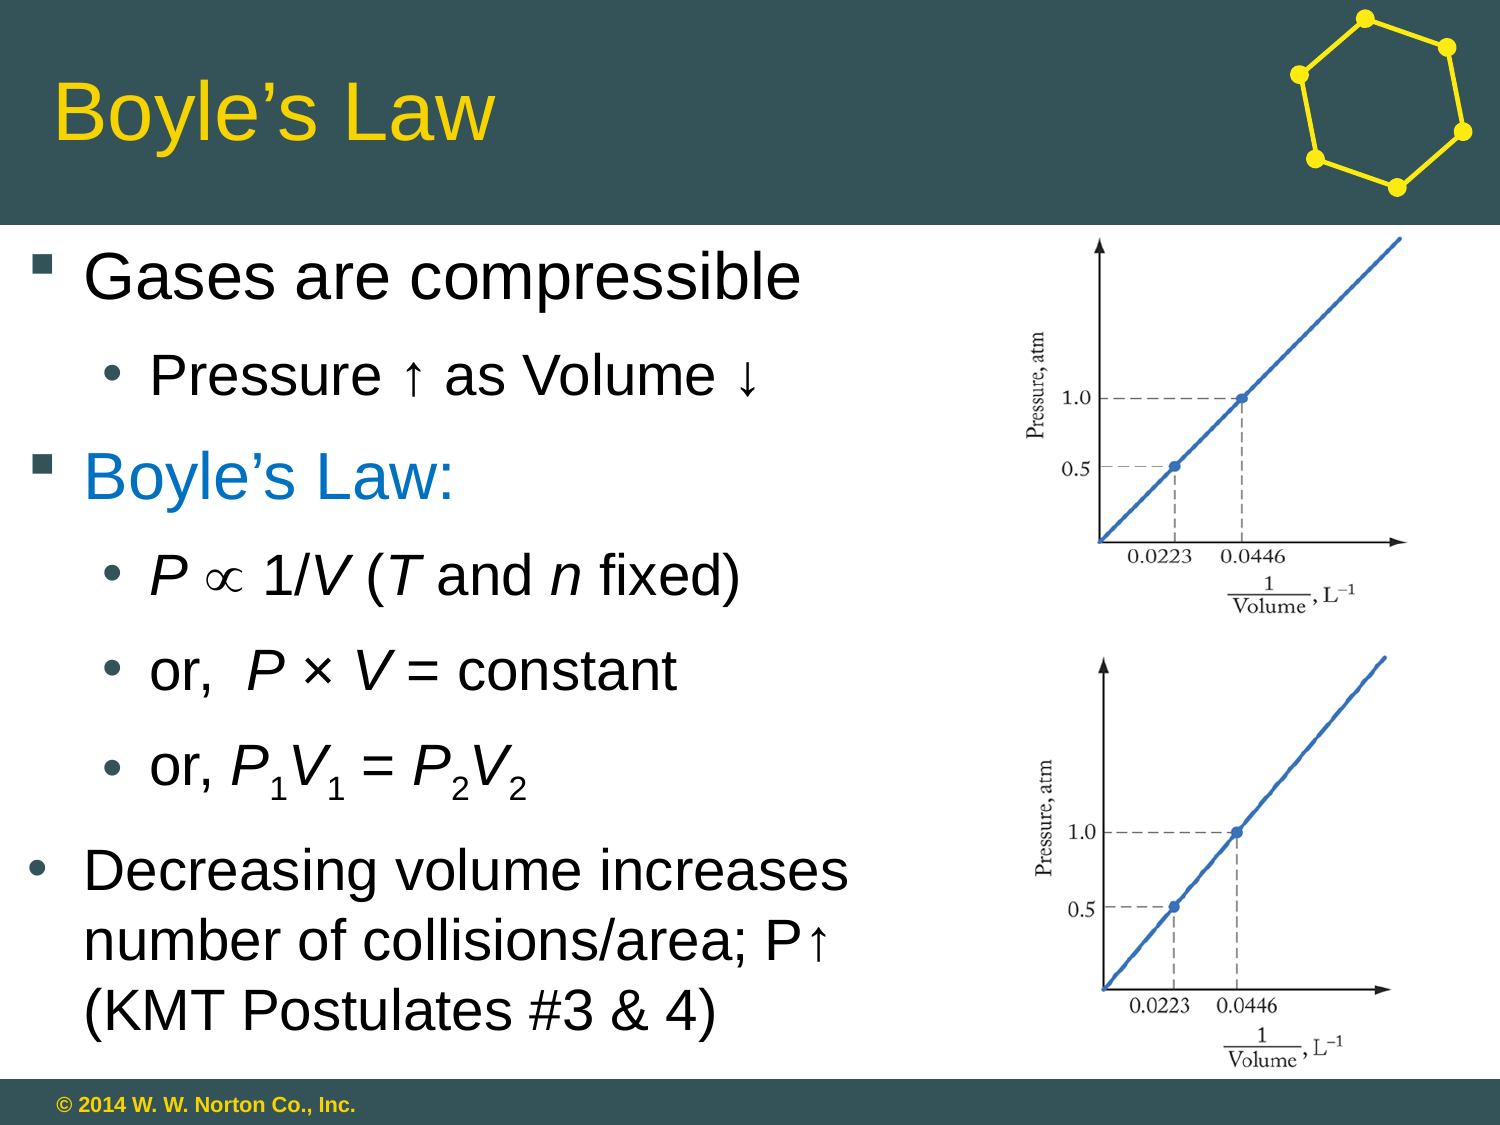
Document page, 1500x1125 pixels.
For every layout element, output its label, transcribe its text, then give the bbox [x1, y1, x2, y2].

list Gases are compressible Pressure ↑ as Volume ↓ Boyle’s Law: P  1/V (T and n fixed) or, P × V = constant or, P1V1 = P2V2 Decreasing volume increases number of collisions/area; P↑ (KMT Postulates #3 & 4) [12, 224, 938, 968]
title Boyle’s Law [37, 19, 1118, 195]
chart [1025, 650, 1404, 1075]
chart [1016, 231, 1421, 620]
